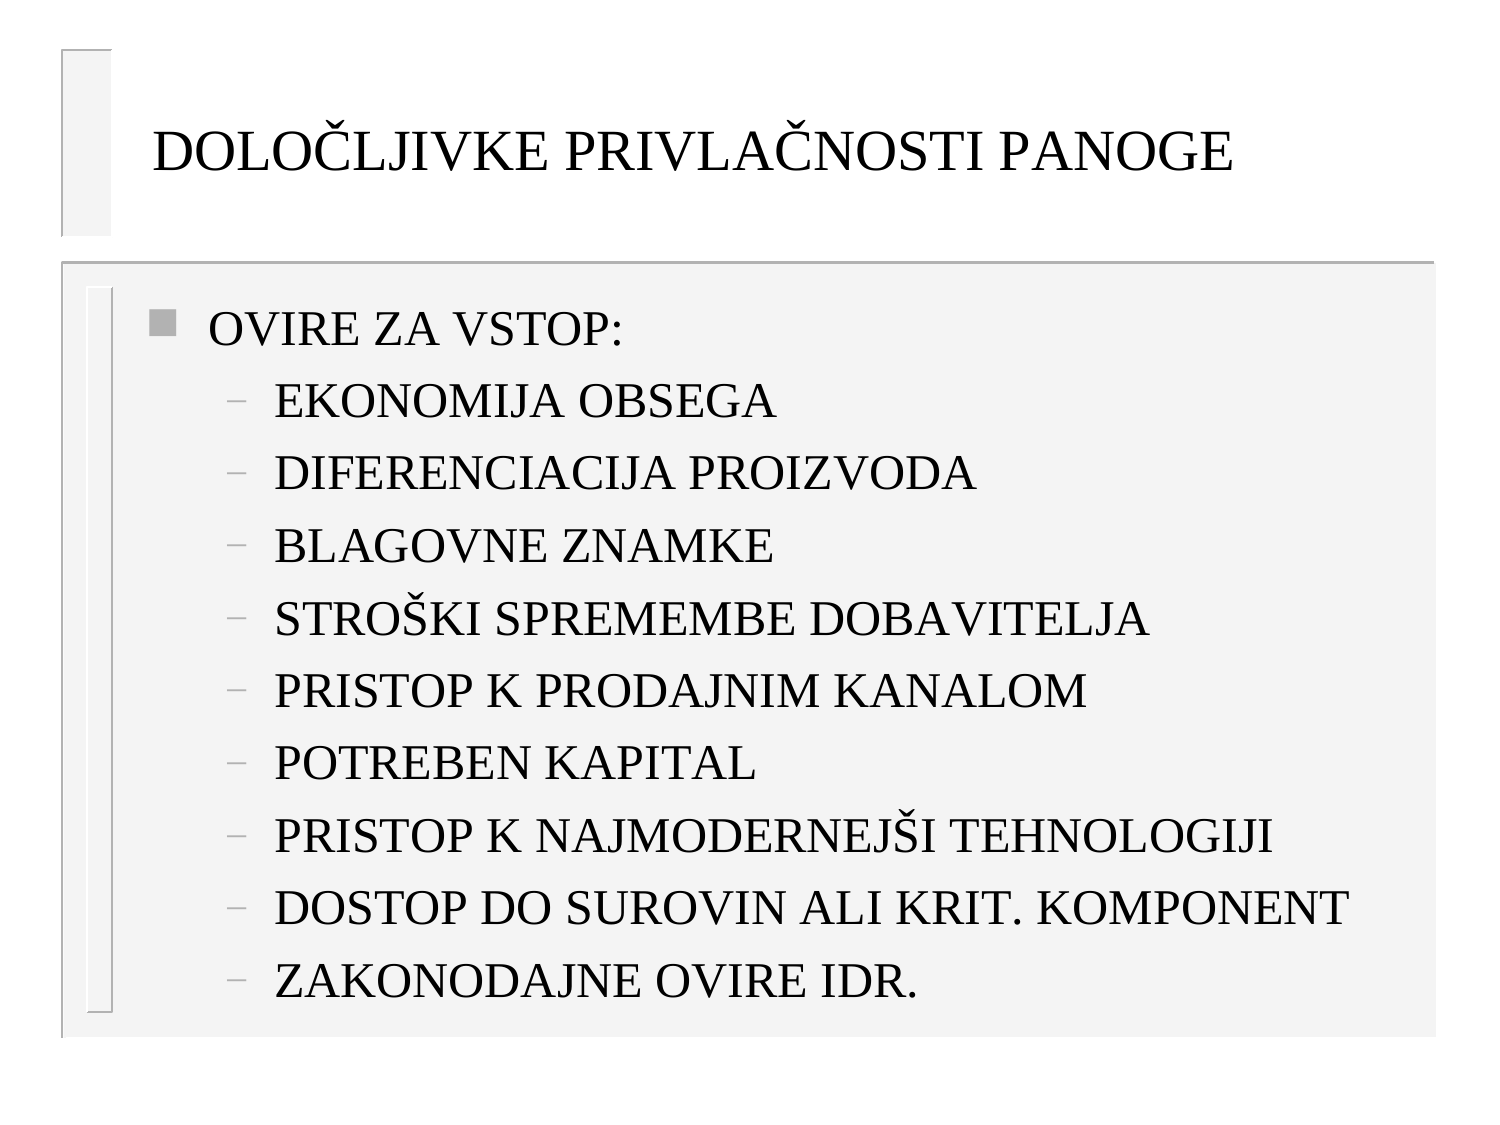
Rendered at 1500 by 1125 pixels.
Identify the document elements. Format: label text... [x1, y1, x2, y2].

title DOLOČLJIVKE PRIVLAČNOSTI PANOGE [137, 56, 1413, 238]
list OVIRE ZA VSTOP: EKONOMIJA OBSEGA DIFERENCIACIJA PROIZVODA BLAGOVNE ZNAMKE STROŠKI SPREMEMBE DOBAVITELJA PRISTOP K PRODAJNIM KANALOM POTREBEN KAPITAL PRISTOP K NAJMODERNEJŠI TEHNOLOGIJI DOSTOP DO SUROVIN ALI KRIT. KOMPONENT ZAKONODAJNE OVIRE IDR. [137, 287, 1413, 1015]
